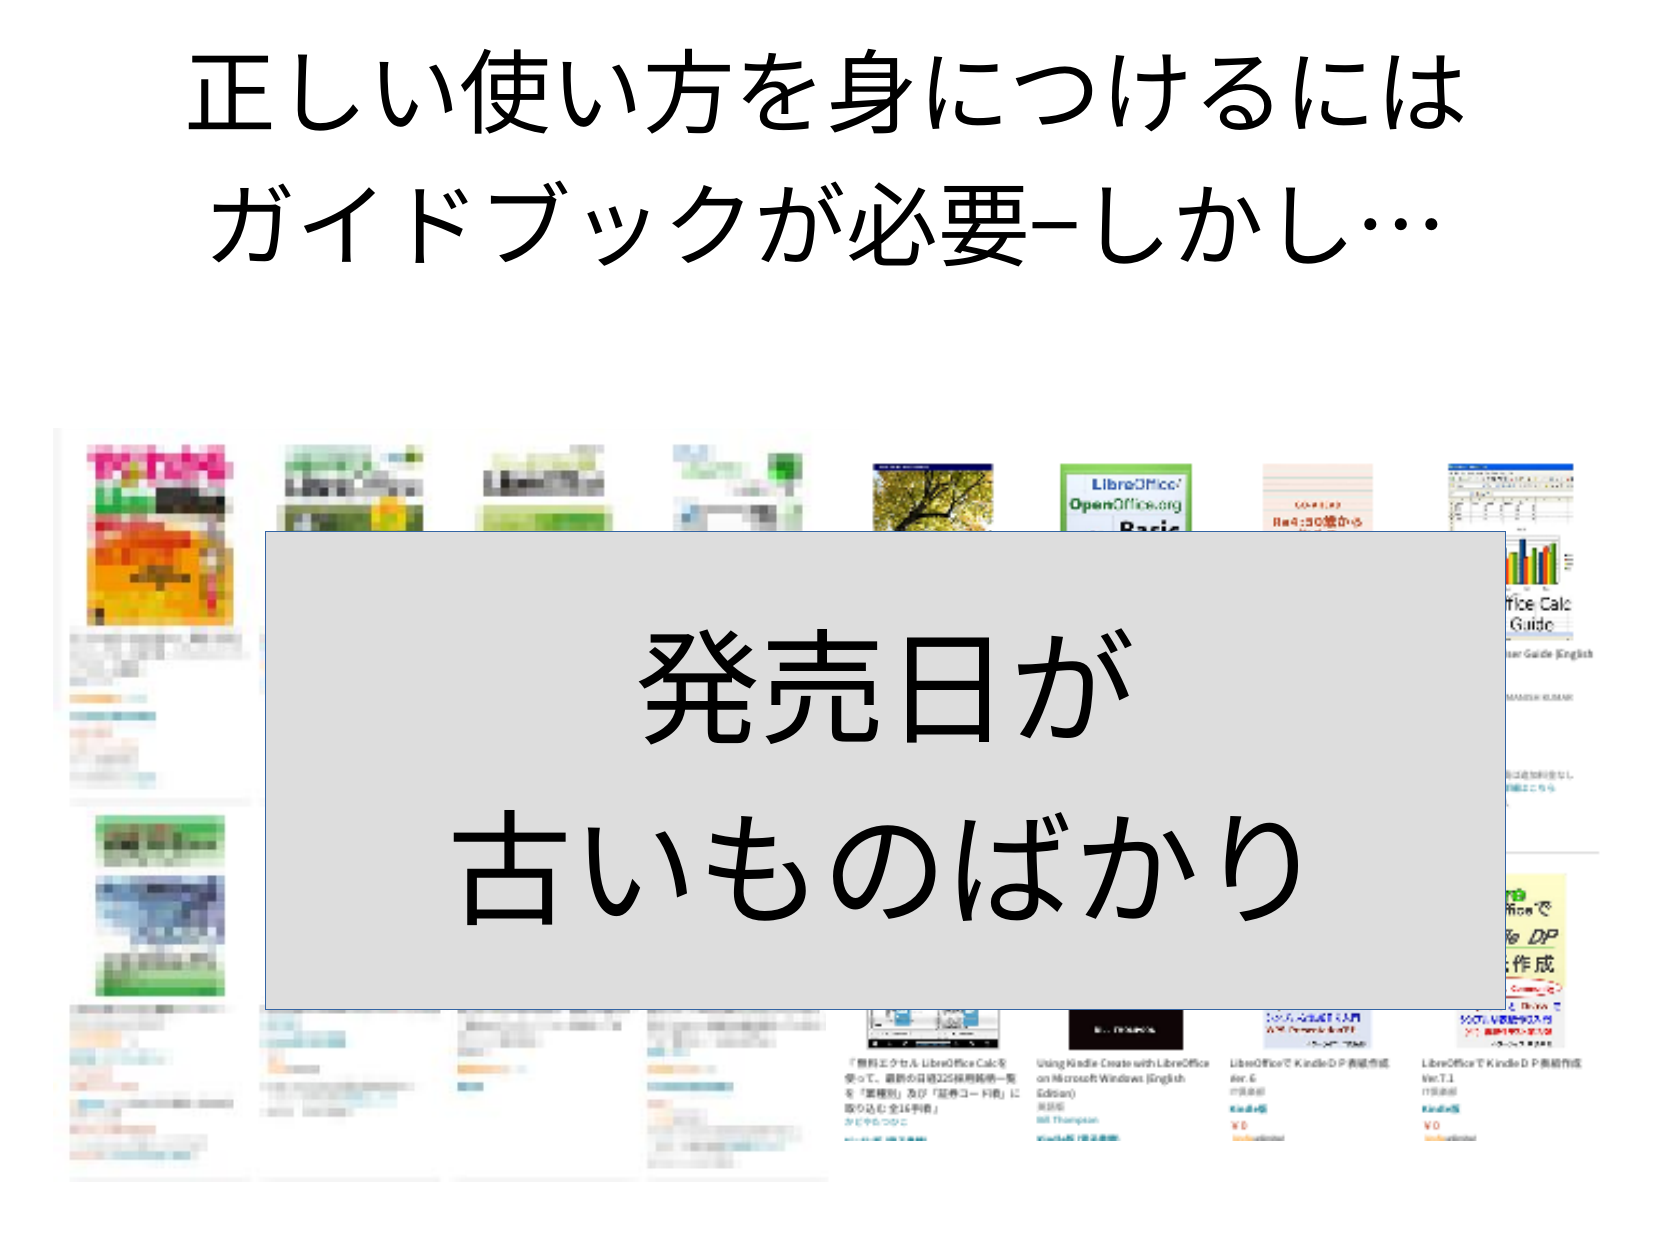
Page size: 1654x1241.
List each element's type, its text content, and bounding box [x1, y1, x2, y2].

title 正しい使い方を身につけるには ガイドブックが必要−しかし… [82, 21, 1571, 285]
text_box 発売日が 古いものばかり [265, 531, 1506, 1010]
picture [53, 428, 1632, 1182]
